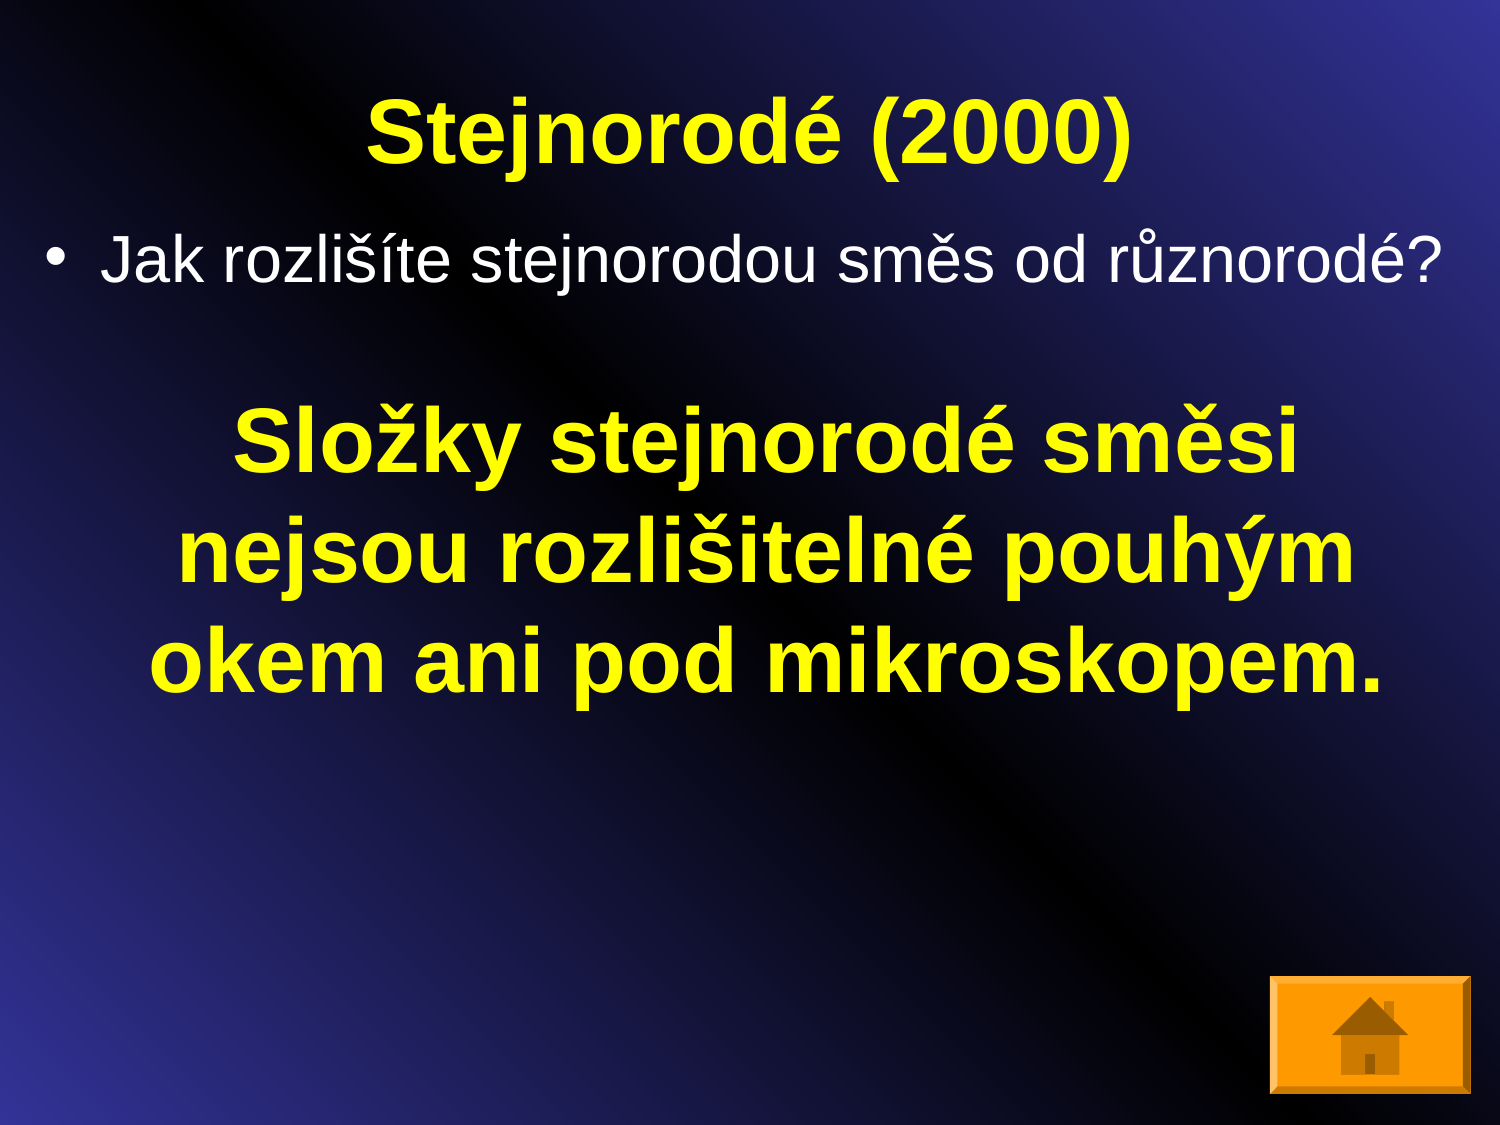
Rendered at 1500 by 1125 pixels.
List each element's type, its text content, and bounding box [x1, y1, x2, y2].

text_box [1271, 976, 1471, 1094]
text_box Složky stejnorodé směsi nejsou rozlišitelné pouhým okem ani pod mikroskopem. [112, 373, 1424, 719]
title Stejnorodé (2000) [75, 45, 1426, 208]
list Jak rozlišíte stejnorodou směs od různorodé? [29, 208, 1471, 332]
